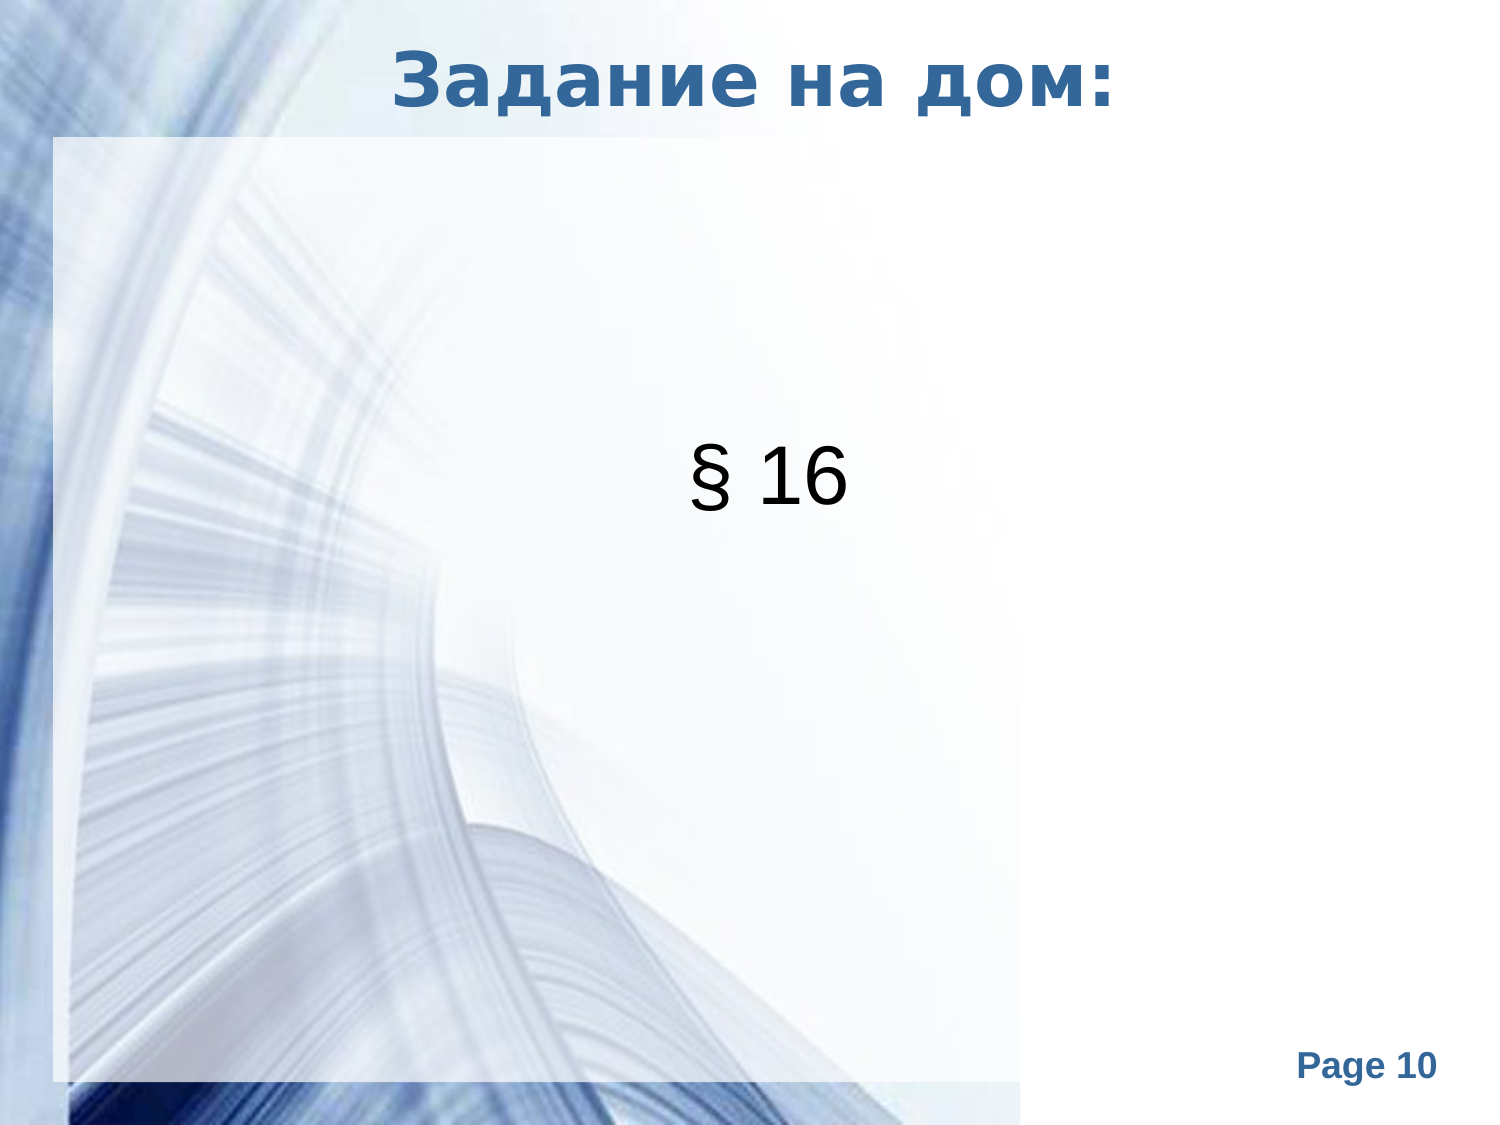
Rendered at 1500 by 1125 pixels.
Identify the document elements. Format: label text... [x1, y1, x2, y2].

picture [0, 0, 1500, 1125]
text_box Задание на дом: [375, 23, 1133, 130]
text_box § 16 [673, 413, 939, 529]
